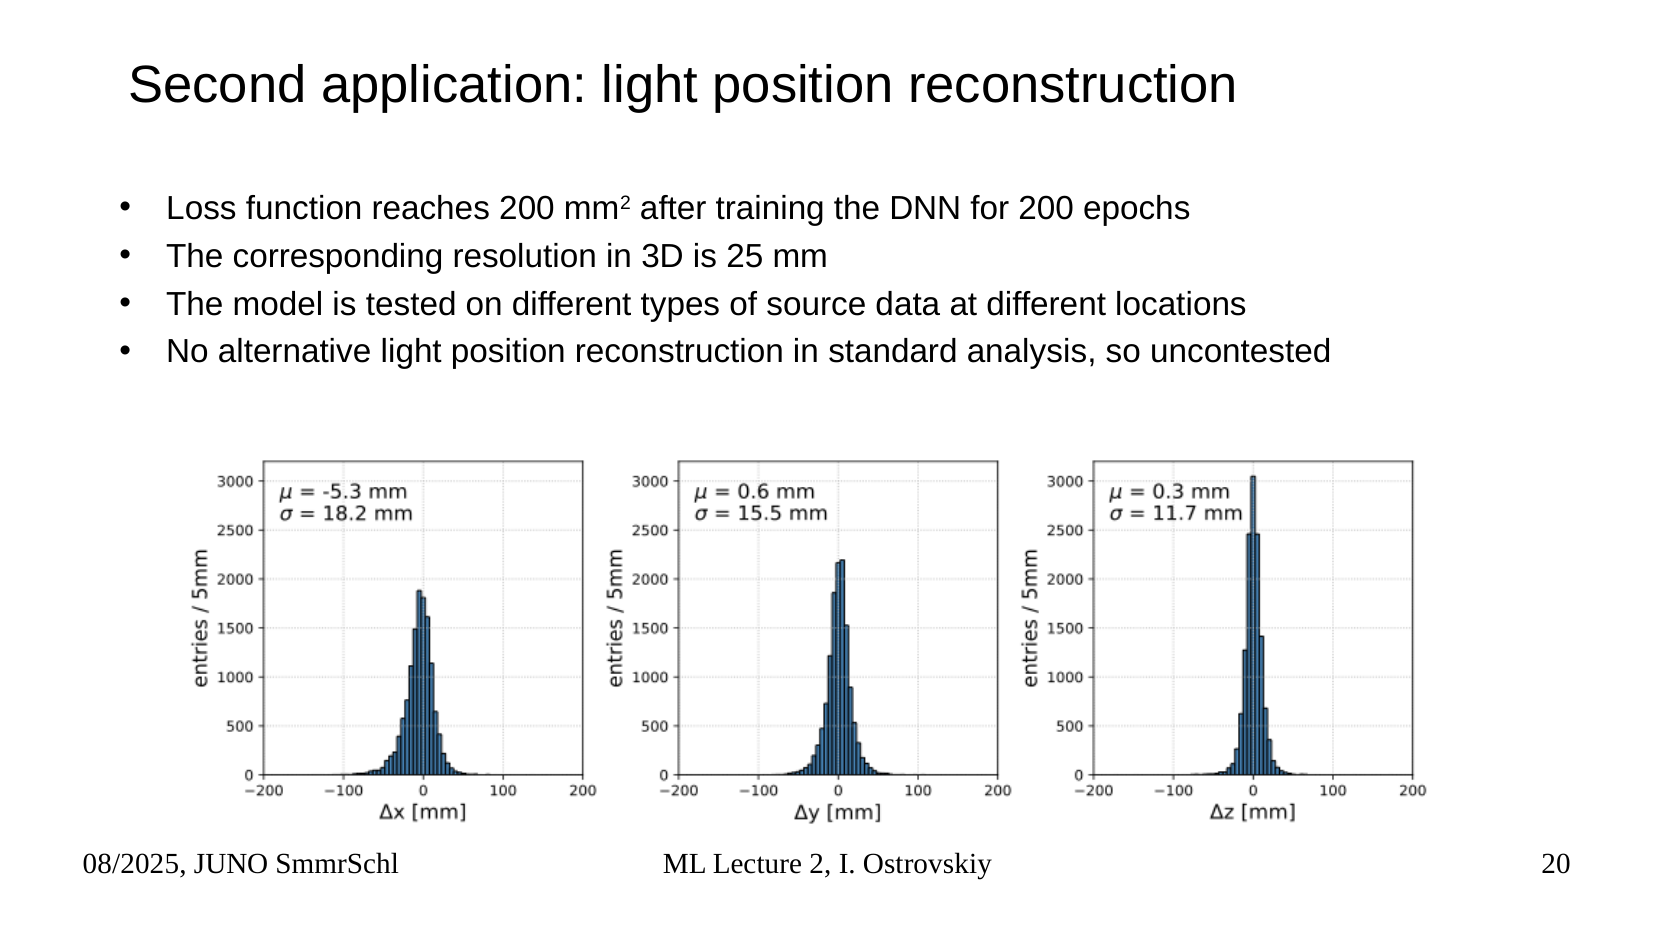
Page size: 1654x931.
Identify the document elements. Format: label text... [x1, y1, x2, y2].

text_box Loss function reaches 200 mm2 after training the DNN for 200 epochs The corresponding resolution in 3D is 25 mm The model is tested on different types of source data at different locations No alternative light position reconstruction in standard analysis, so uncontested [113, 230, 1540, 376]
title Second application: light position reconstruction [113, 49, 1540, 230]
picture [189, 434, 1438, 828]
